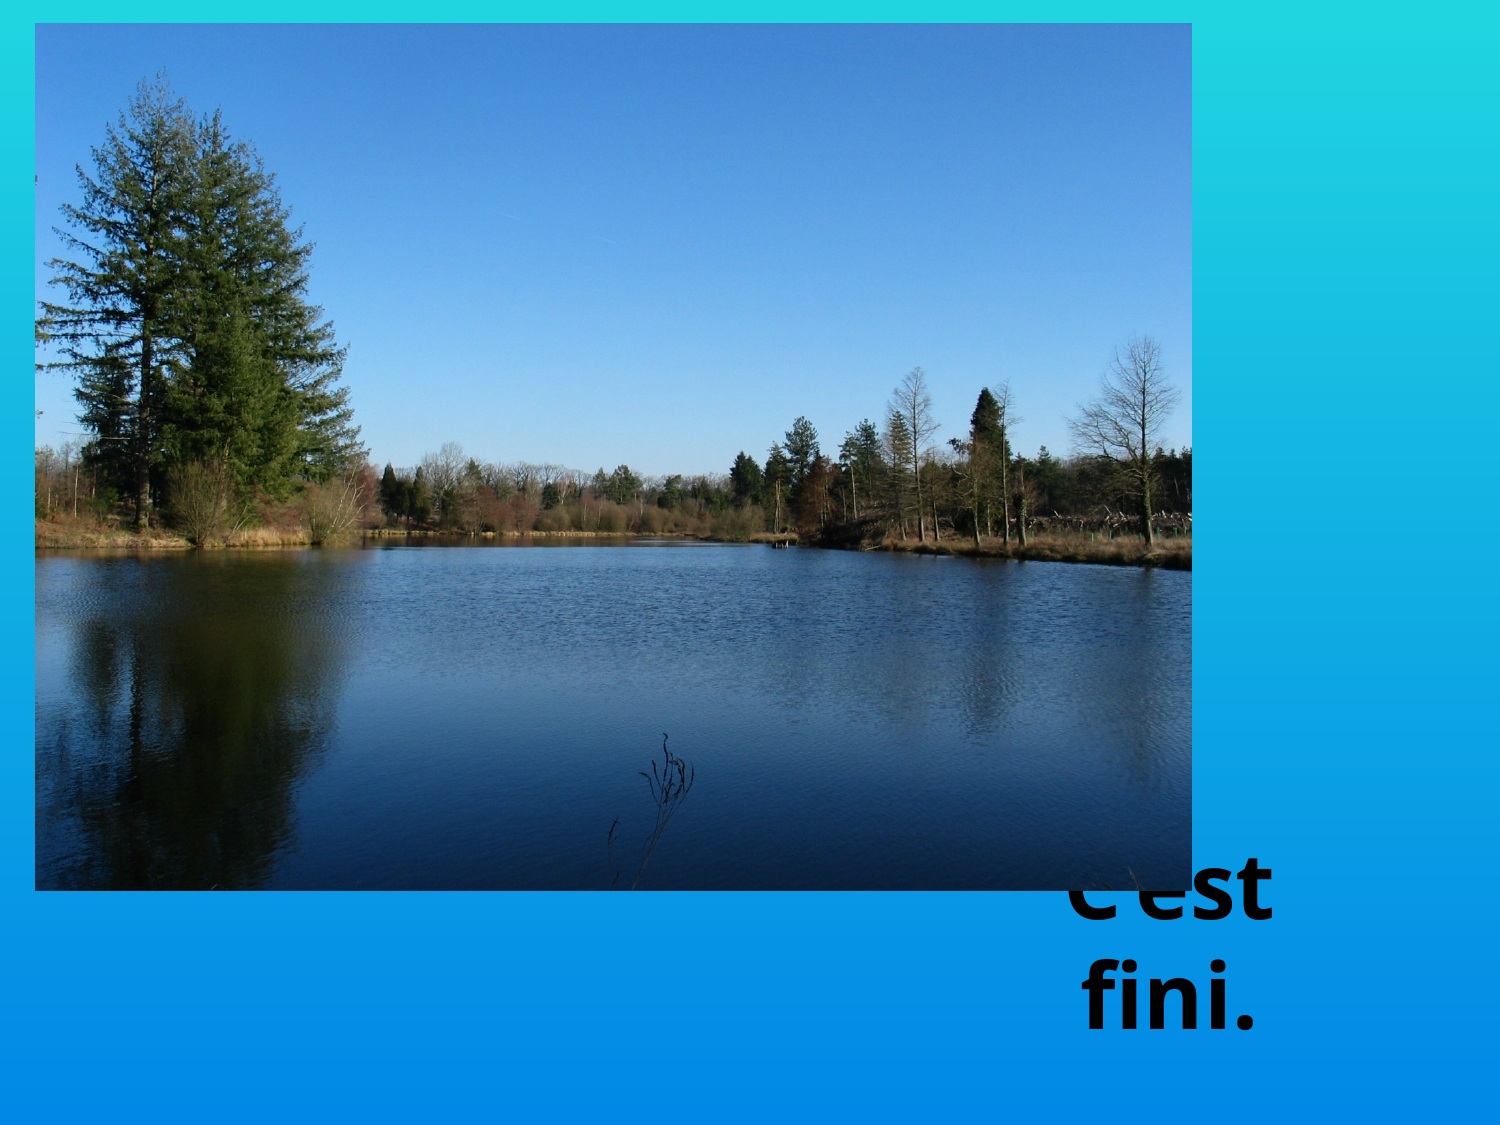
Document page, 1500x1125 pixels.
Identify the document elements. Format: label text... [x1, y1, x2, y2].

picture [0, 23, 1500, 891]
title C’est fini. [949, 843, 1390, 1032]
